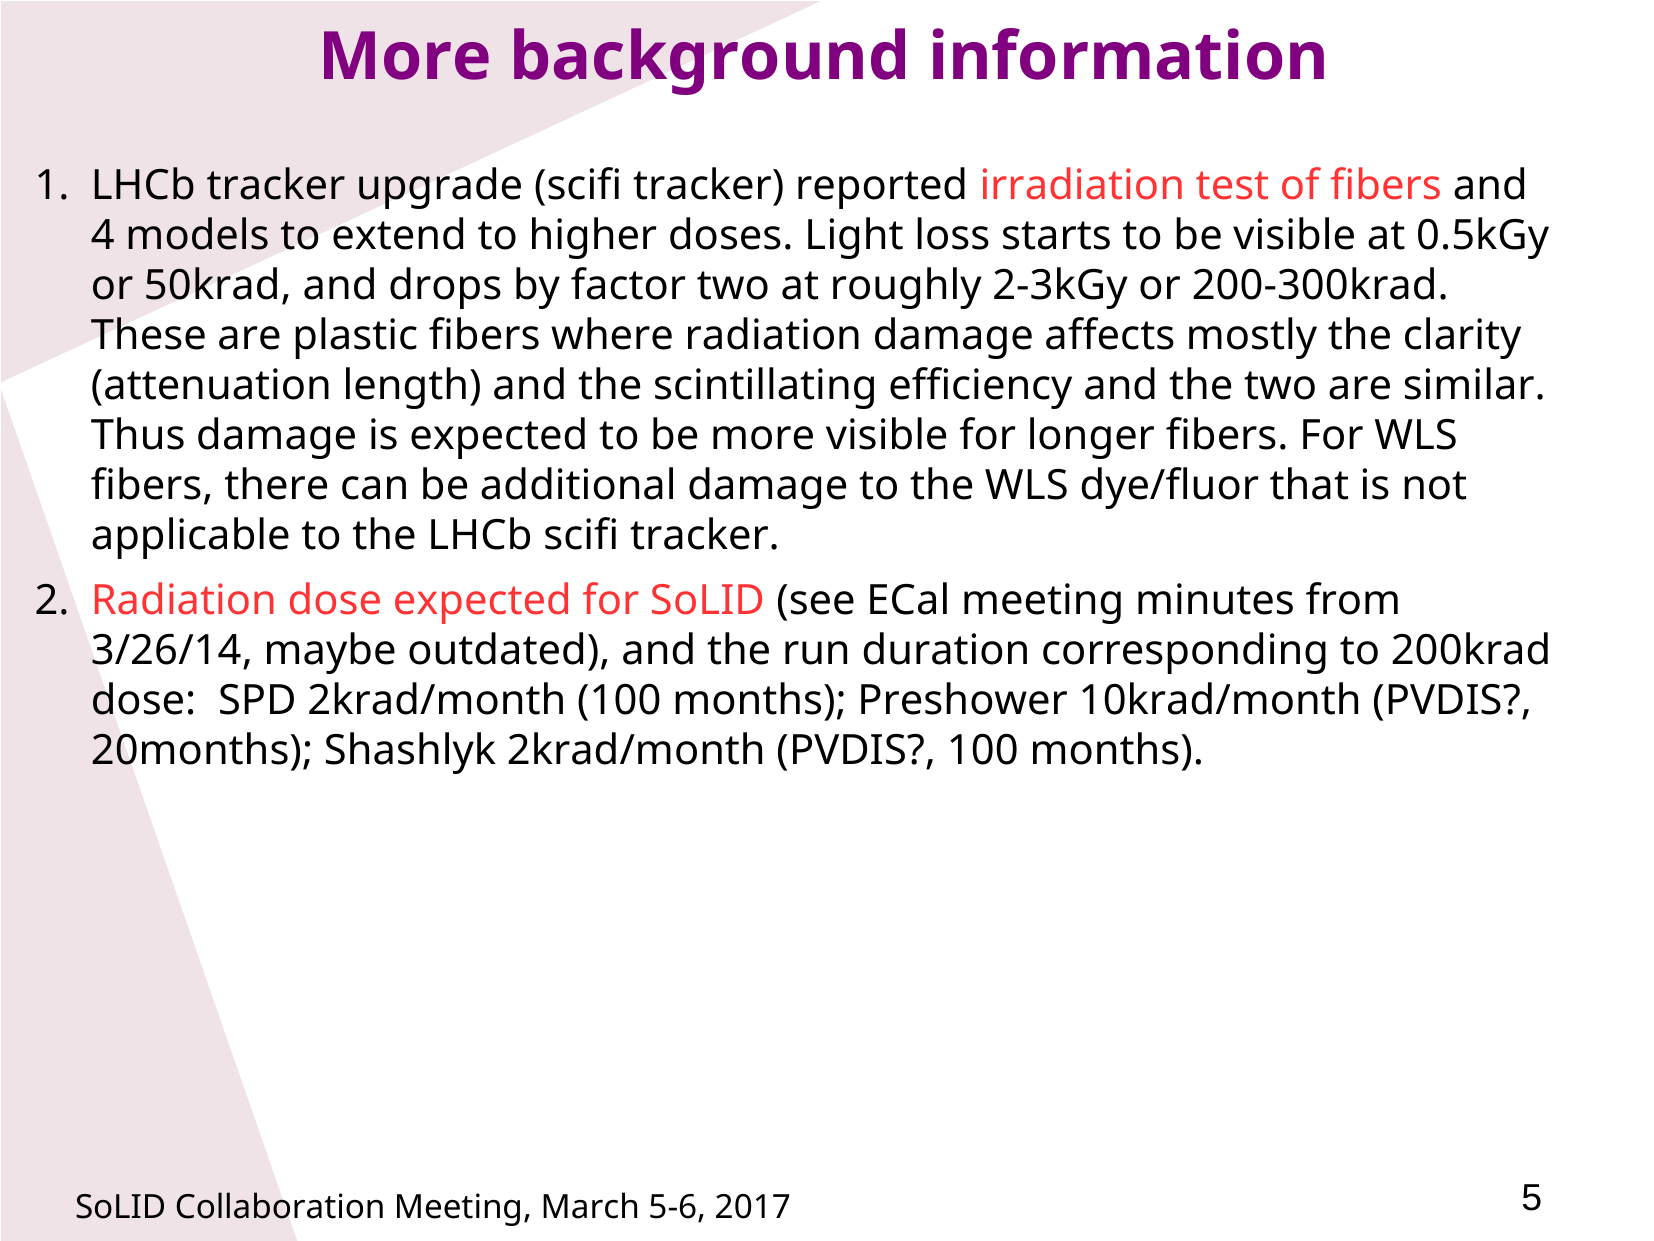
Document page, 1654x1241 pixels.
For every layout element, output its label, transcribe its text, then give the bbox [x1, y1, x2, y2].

title More background information [72, 12, 1576, 151]
text_box LHCb tracker upgrade (scifi tracker) reported irradiation test of fibers and 4 models to extend to higher doses. Light loss starts to be visible at 0.5kGy or 50krad, and drops by factor two at roughly 2-3kGy or 200-300krad. These are plastic fibers where radiation damage affects mostly the clarity (attenuation length) and the scintillating efficiency and the two are similar. Thus damage is expected to be more visible for longer fibers. For WLS fibers, there can be additional damage to the WLS dye/fluor that is not applicable to the LHCb scifi tracker. Radiation dose expected for SoLID (see ECal meeting minutes from 3/26/14, maybe outdated), and the run duration corresponding to 200krad dose: SPD 2krad/month (100 months); Preshower 10krad/month (PVDIS?, 20months); Shashlyk 2krad/month (PVDIS?, 100 months). [19, 150, 1576, 781]
